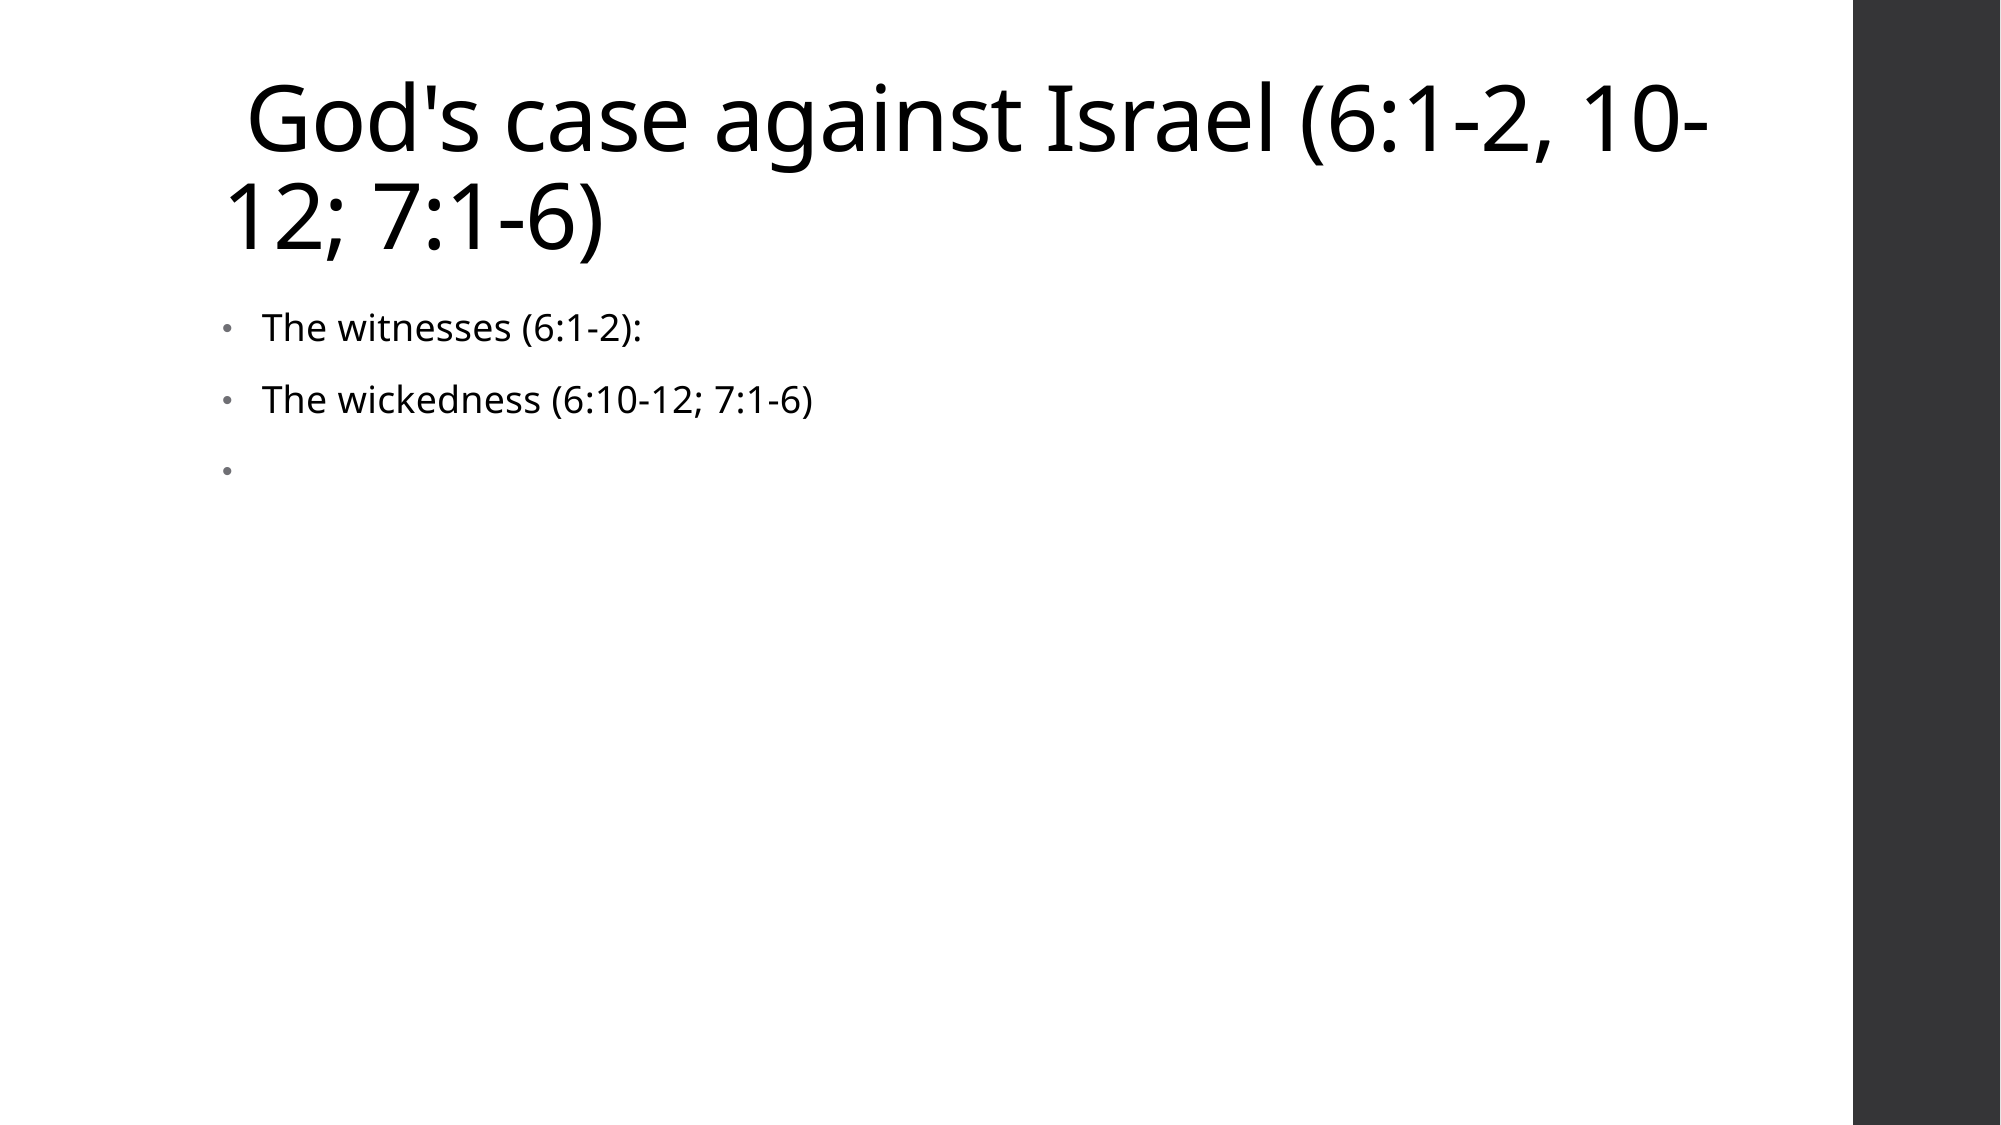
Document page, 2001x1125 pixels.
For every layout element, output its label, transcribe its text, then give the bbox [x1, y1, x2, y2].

title God's case against Israel (6:1-2, 10-12; 7:1-6) [206, 60, 1797, 278]
list The witnesses (6:1-2): The wickedness (6:10-12; 7:1-6) [206, 299, 1617, 1014]
